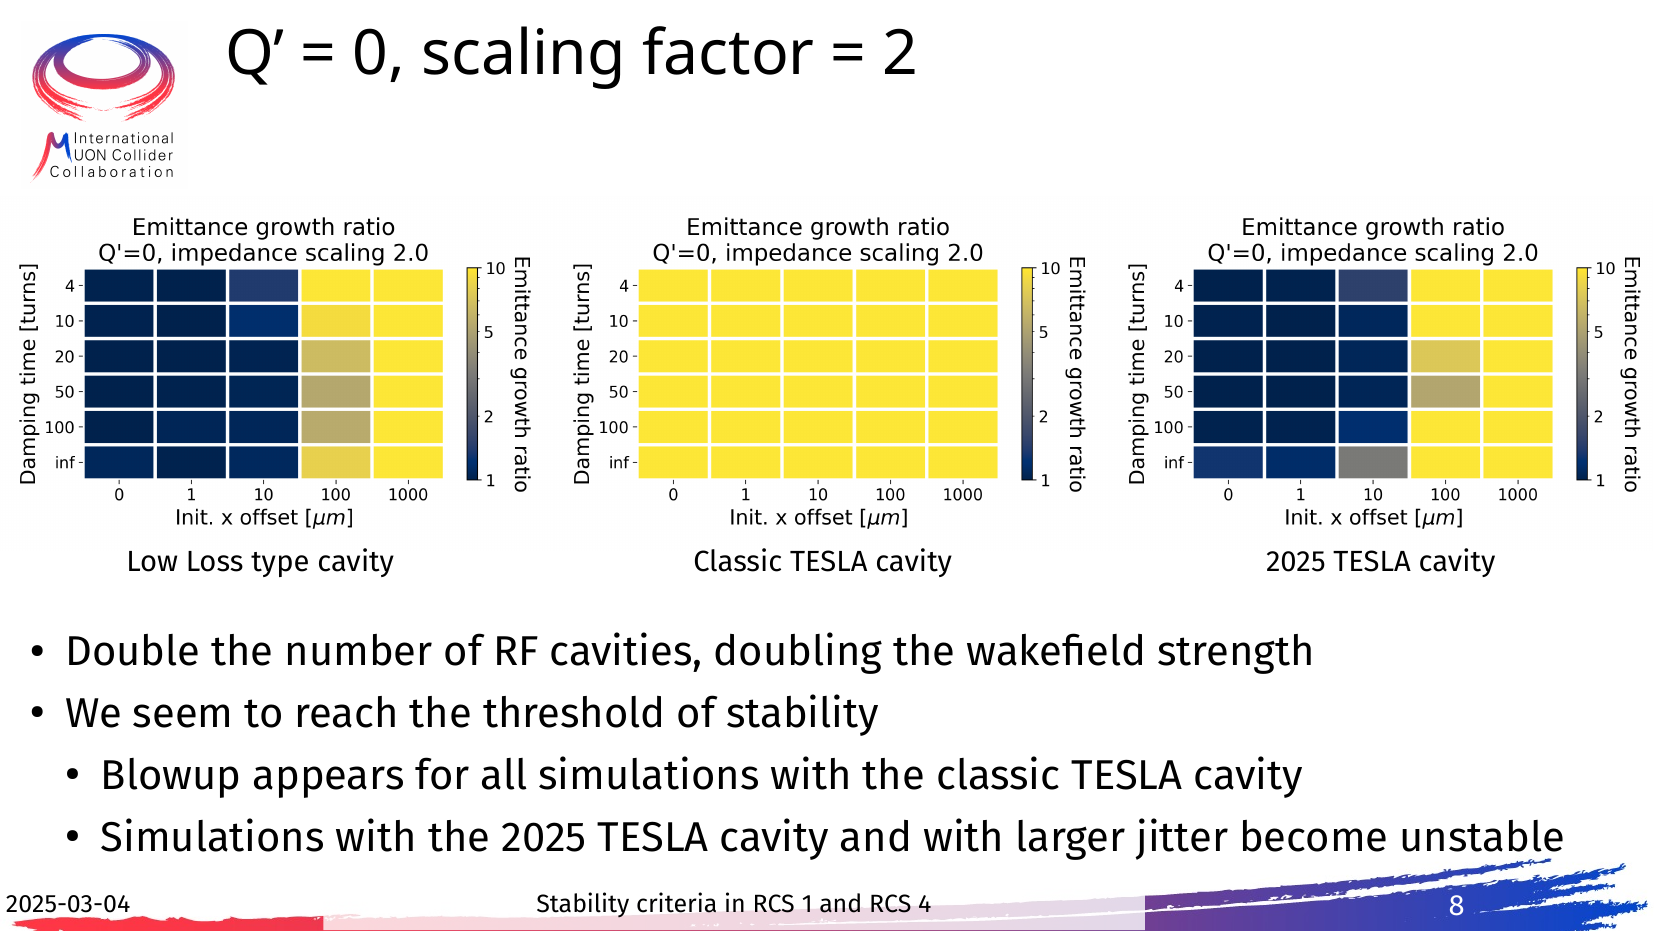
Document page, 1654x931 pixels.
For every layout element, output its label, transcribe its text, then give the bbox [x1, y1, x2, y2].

text_box Double the number of RF cavities, doubling the wakefield strength We seem to reach the threshold of stability Blowup appears for all simulations with the classic TESLA cavity Simulations with the 2025 TESLA cavity and with larger jitter become unstable [14, 619, 1651, 922]
title Q’ = 0, scaling factor = 2 [225, 7, 1571, 196]
text_box Low Loss type cavity [111, 536, 410, 587]
picture [0, 196, 1654, 551]
picture [0, 848, 323, 931]
picture [1145, 848, 1654, 931]
text_box 2025 TESLA cavity [1251, 536, 1511, 587]
text_box Classic TESLA cavity [678, 536, 968, 587]
picture [21, 21, 188, 189]
